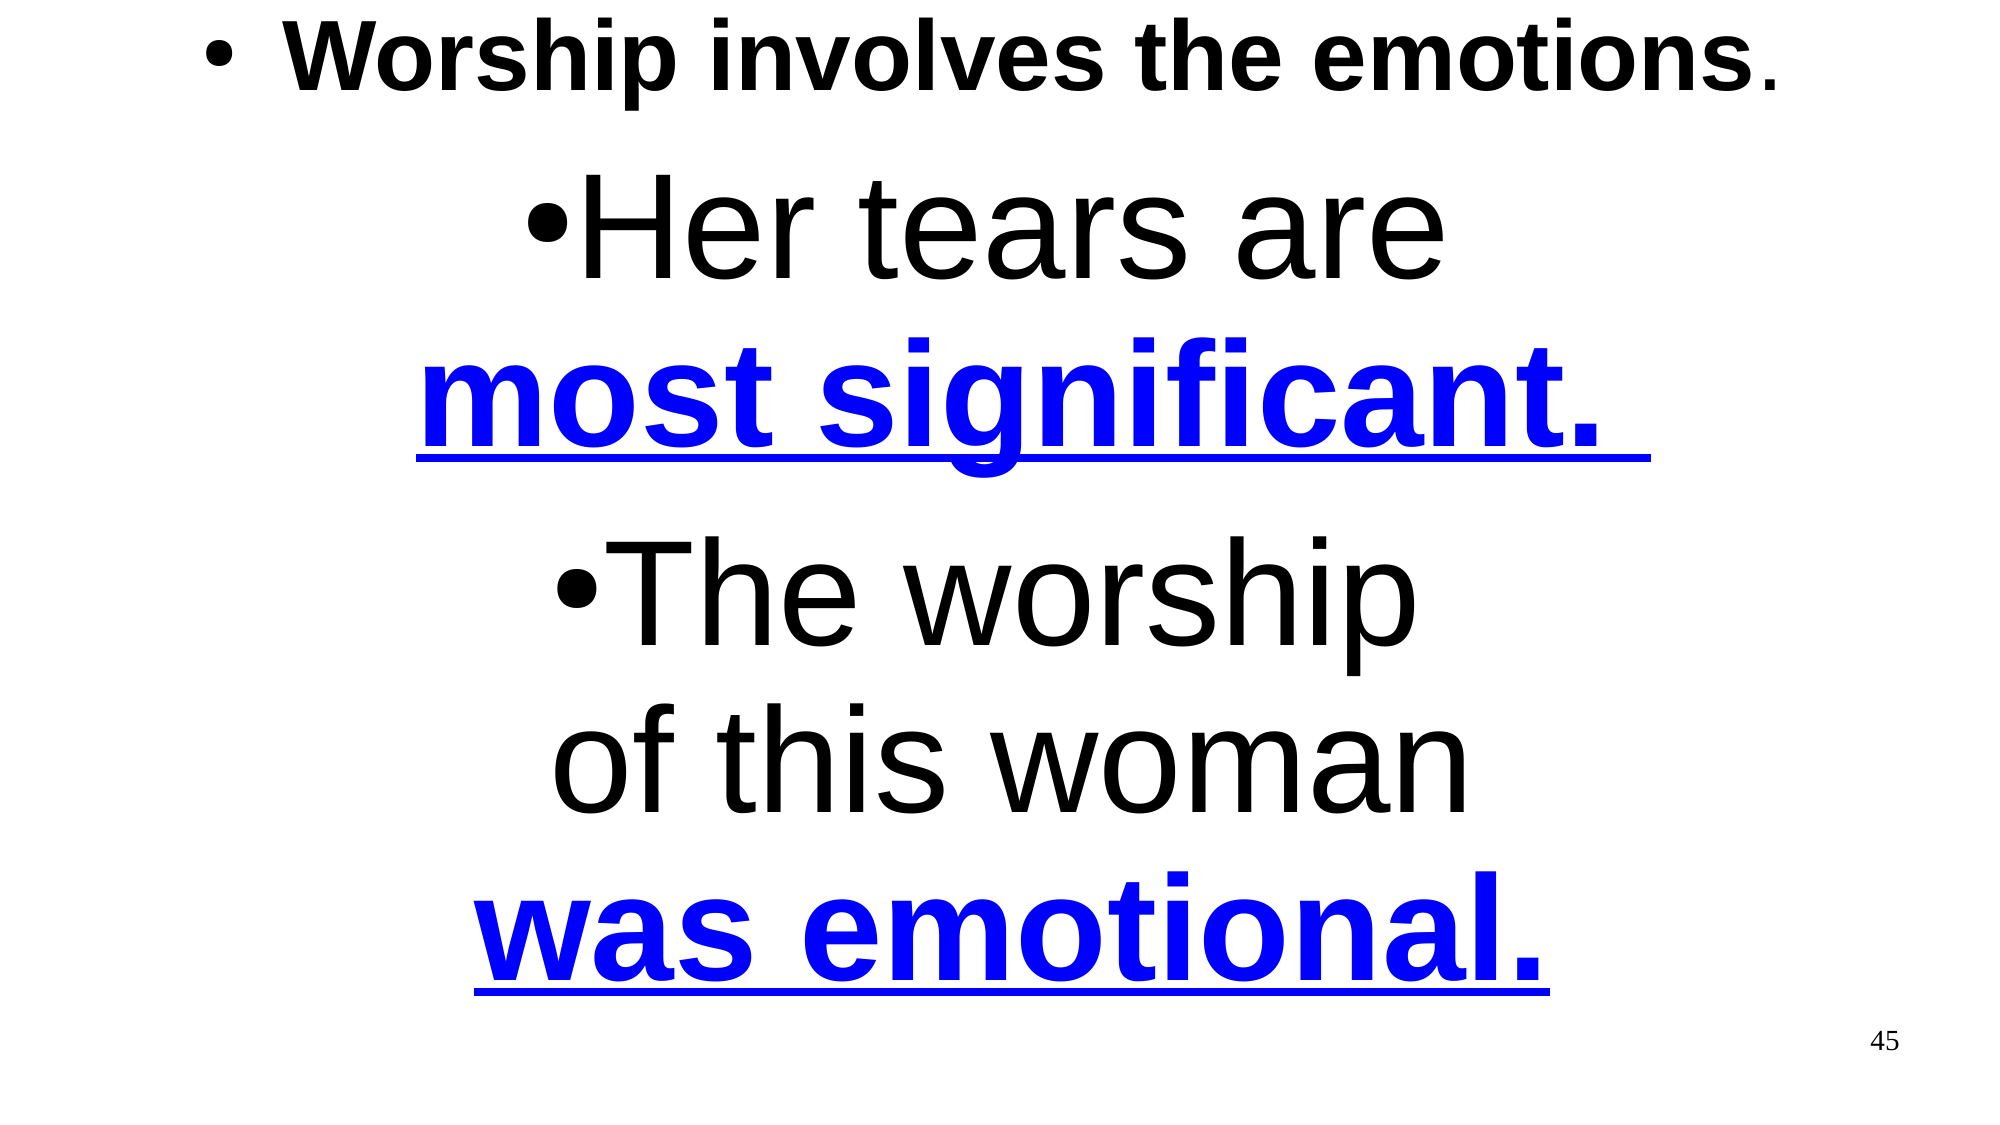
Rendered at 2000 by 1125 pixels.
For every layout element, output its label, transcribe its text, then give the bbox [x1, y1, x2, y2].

list Worship involves the emotions. Her tears are most significant. The worship of this woman was emotional. [0, 0, 1996, 1123]
